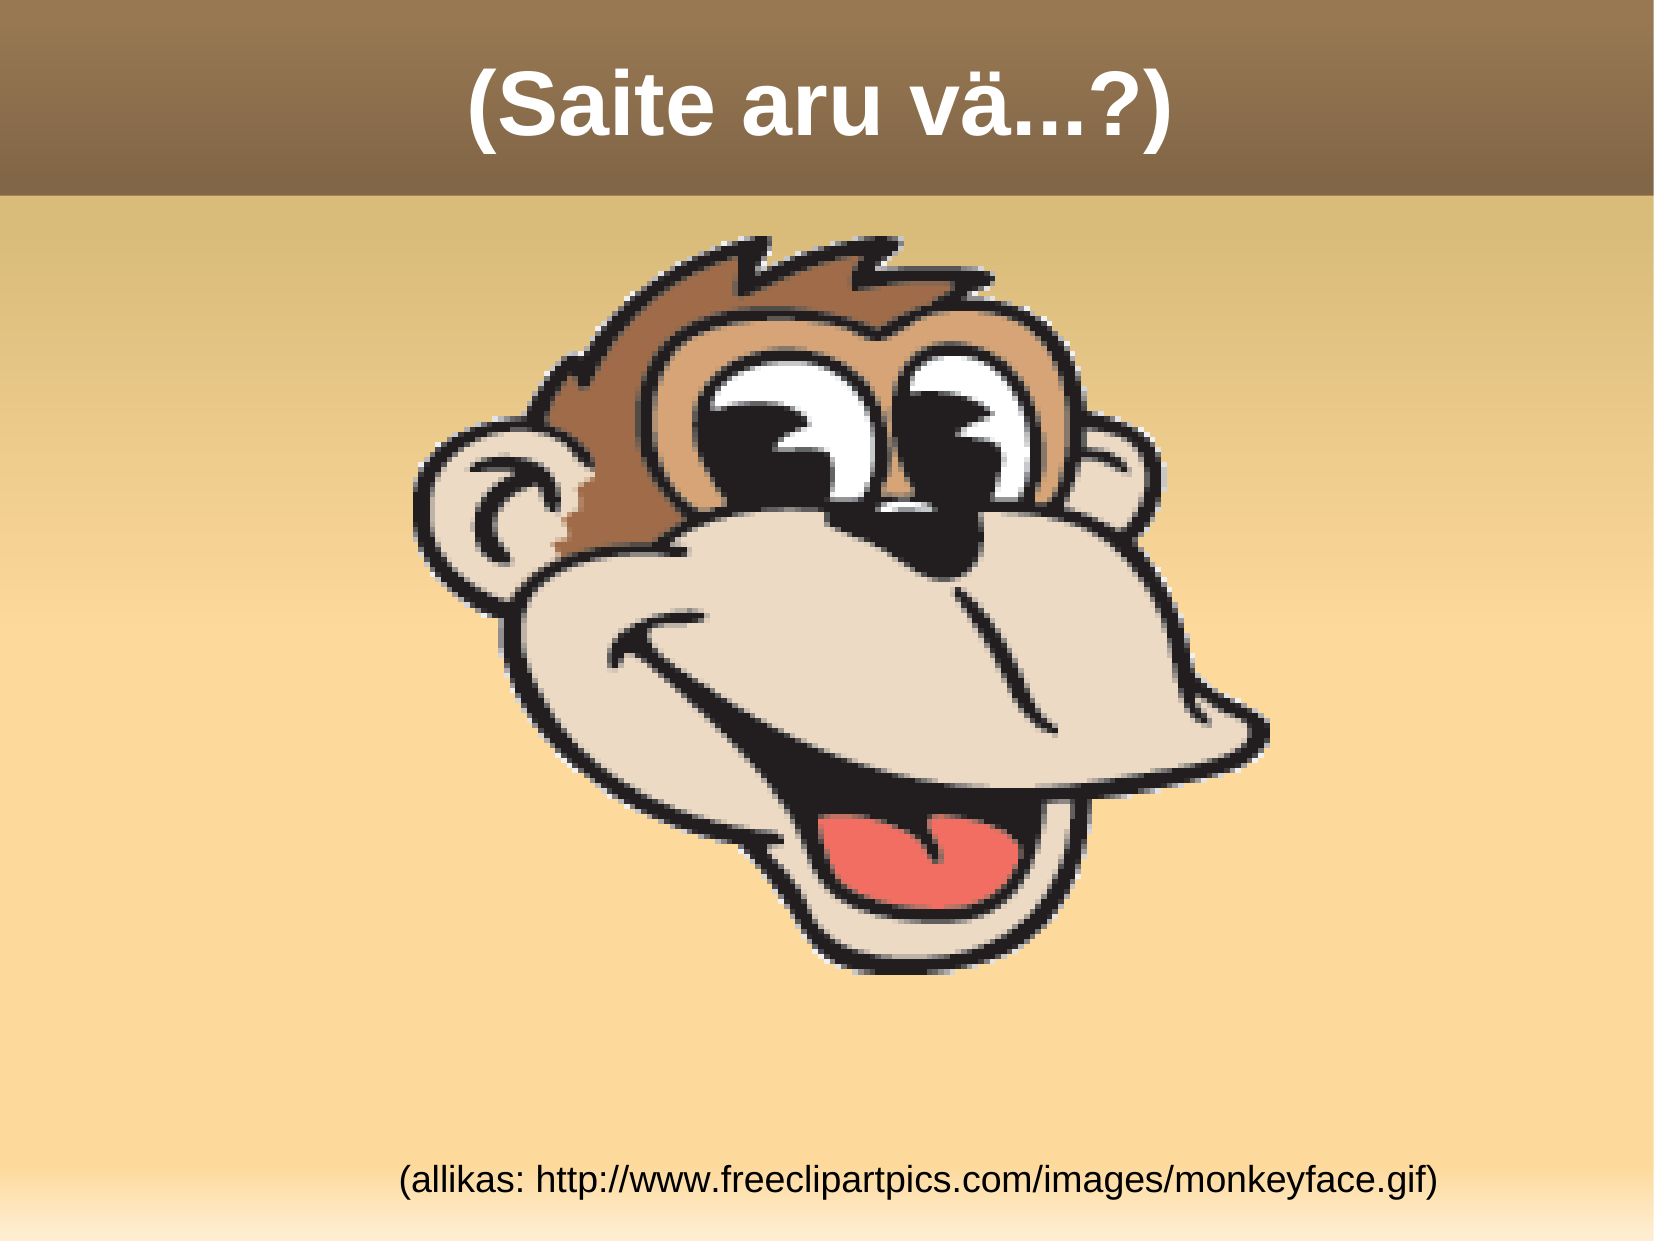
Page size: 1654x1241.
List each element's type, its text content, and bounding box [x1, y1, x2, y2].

title (Saite aru vä...?) [76, 0, 1565, 208]
text_box (allikas: http://www.freeclipartpics.com/images/monkeyface.gif) [383, 1151, 1625, 1209]
picture [0, 0, 1654, 1241]
